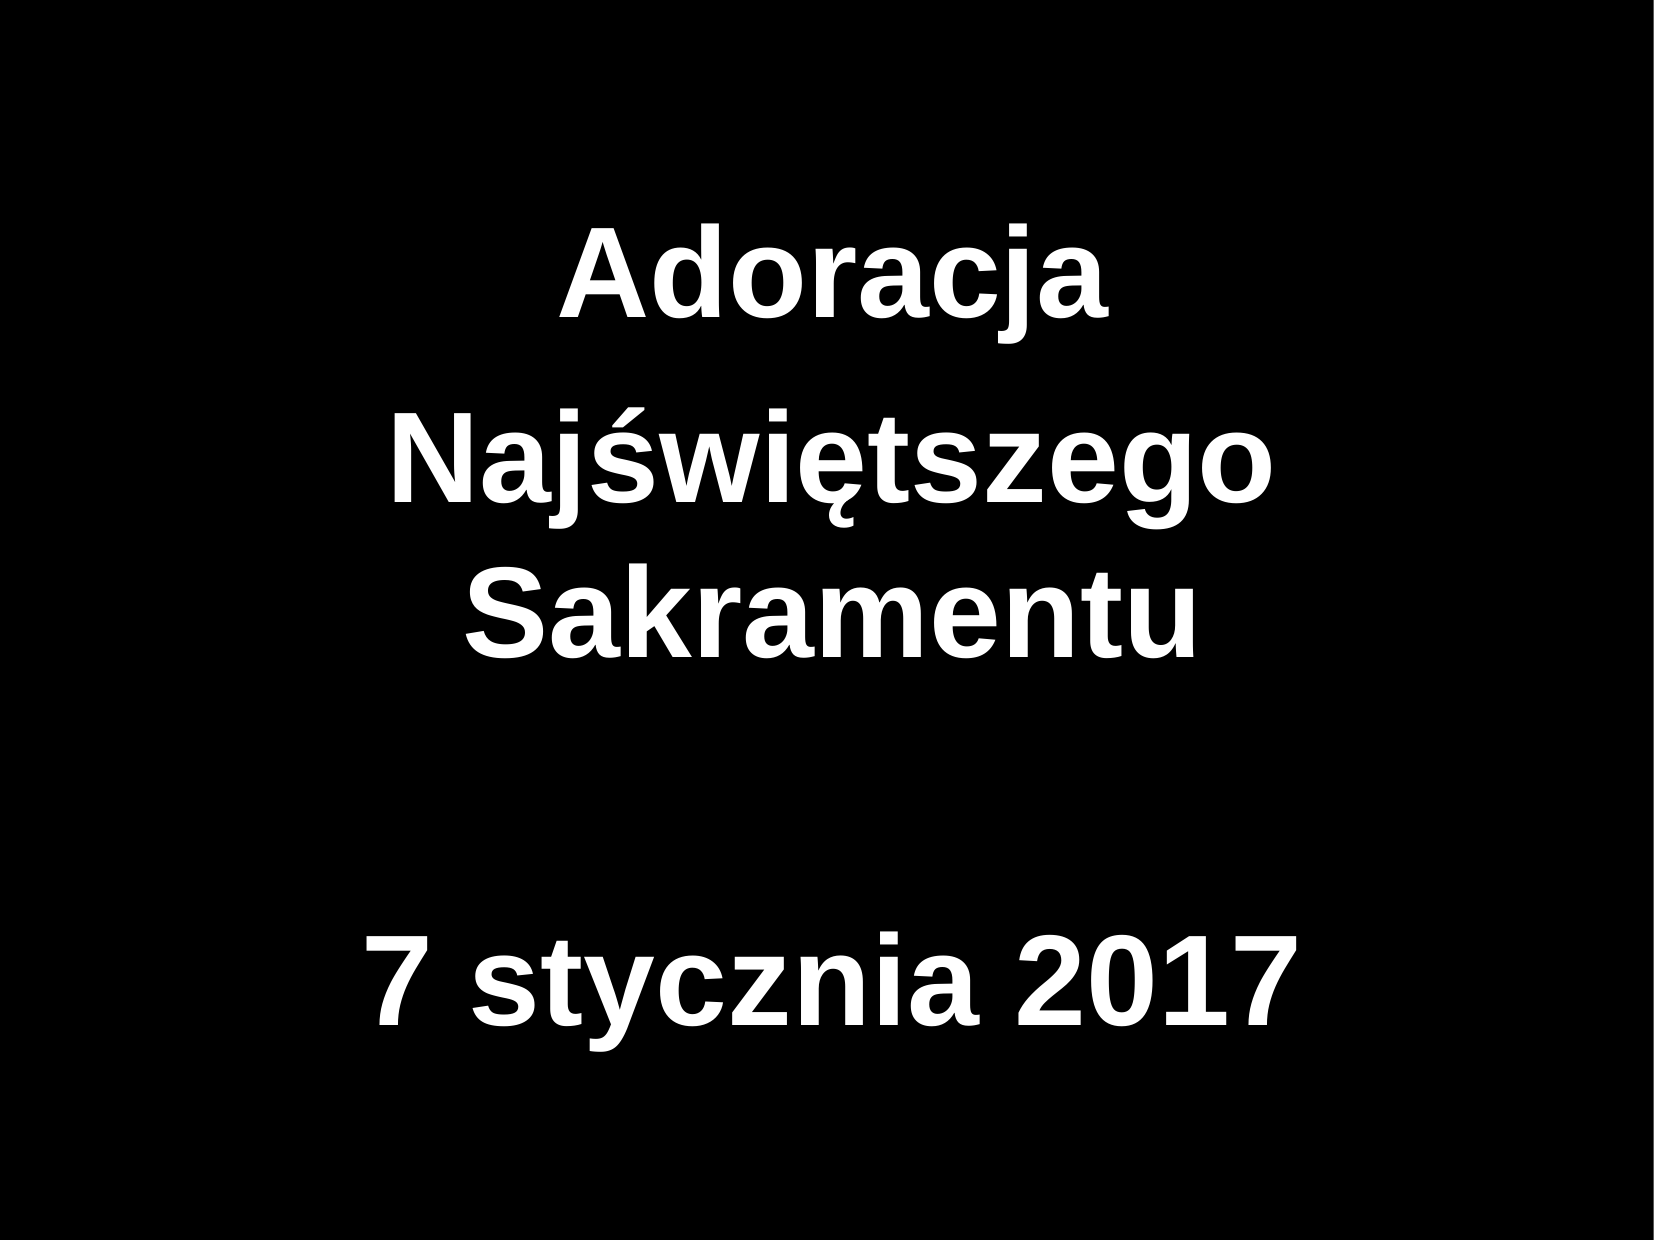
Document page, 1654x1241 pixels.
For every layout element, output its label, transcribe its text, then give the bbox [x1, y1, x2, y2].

subtitle Adoracja Najświętszego Sakramentu 7 stycznia 2017 [47, 47, 1619, 1193]
